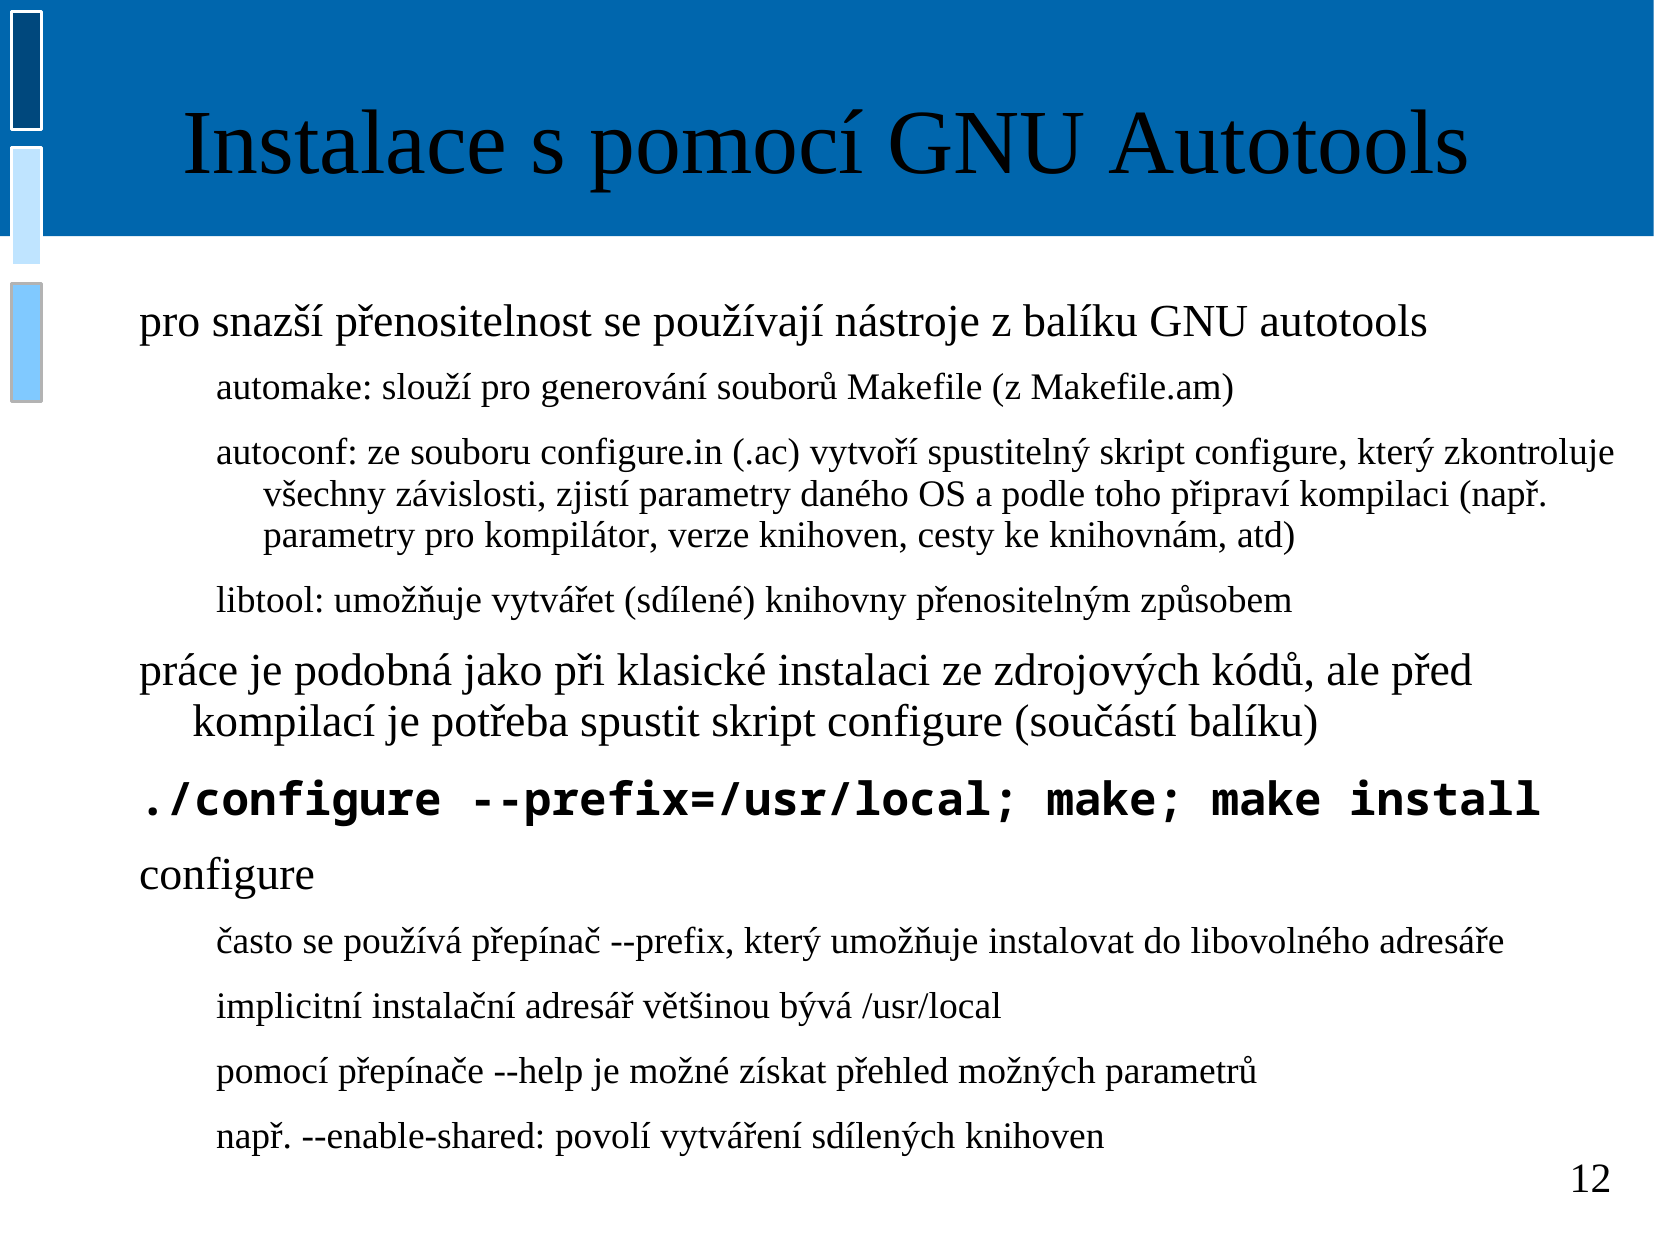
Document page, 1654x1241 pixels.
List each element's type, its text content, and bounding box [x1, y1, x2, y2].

title Instalace s pomocí GNU Autotools [121, 49, 1534, 237]
list pro snazší přenositelnost se používají nástroje z balíku GNU autotools automake: slouží pro generování souborů Makefile (z Makefile.am) autoconf: ze souboru configure.in (.ac) vytvoří spustitelný skript configure, který zkontroluje všechny závislosti, zjistí parametry daného OS a podle toho připraví kompilaci (např. parametry pro kompilátor, verze knihoven, cesty ke knihovnám, atd) libtool: umožňuje vytvářet (sdílené) knihovny přenositelným způsobem práce je podobná jako při klasické instalaci ze zdrojových kódů, ale před kompilací je potřeba spustit skript configure (součástí balíku) ./configure --prefix=/usr/local; make; make install configure často se používá přepínač --prefix, který umožňuje instalovat do libovolného adresáře implicitní instalační adresář většinou bývá /usr/local pomocí přepínače --help je možné získat přehled možných parametrů např. --enable-shared: povolí vytváření sdílených knihoven [121, 295, 1625, 1149]
